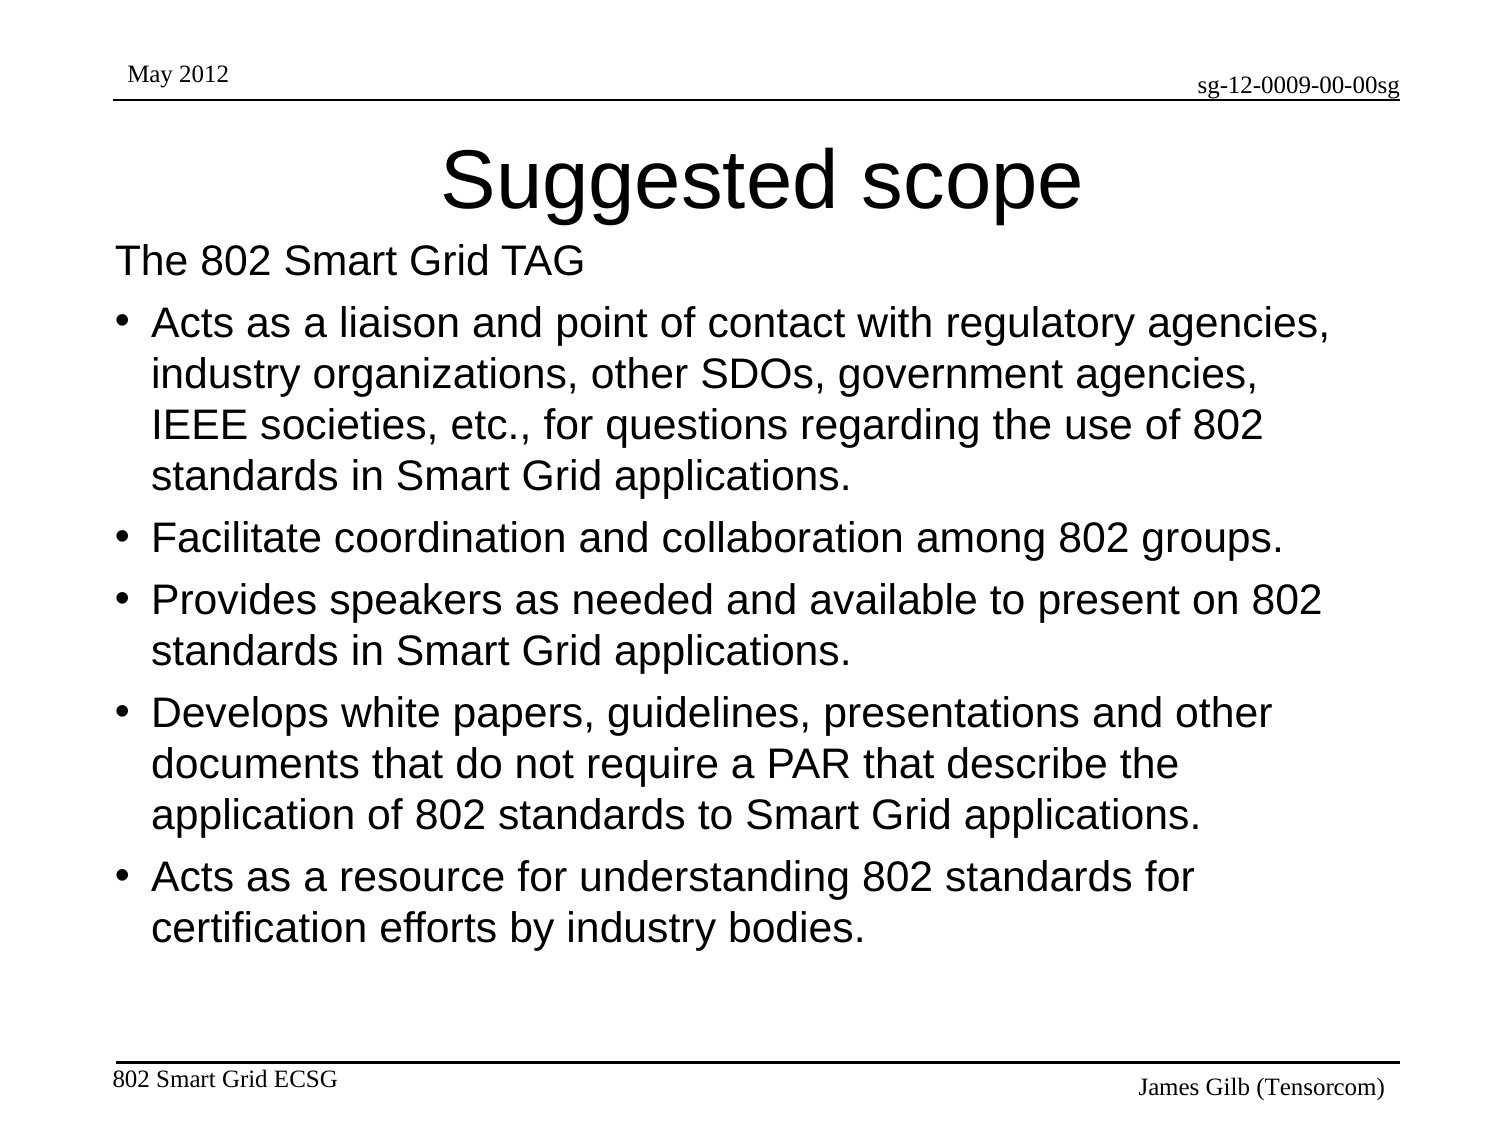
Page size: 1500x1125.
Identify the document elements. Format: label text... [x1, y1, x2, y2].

title Suggested scope [125, 112, 1401, 238]
list The 802 Smart Grid TAG Acts as a liaison and point of contact with regulatory agencies, industry organizations, other SDOs, government agencies, IEEE societies, etc., for questions regarding the use of 802 standards in Smart Grid applications. Facilitate coordination and collaboration among 802 groups. Provides speakers as needed and available to present on 802 standards in Smart Grid applications. Develops white papers, guidelines, presentations and other documents that do not require a PAR that describe the application of 802 standards to Smart Grid applications. Acts as a resource for understanding 802 standards for certification efforts by industry bodies. [99, 224, 1375, 968]
